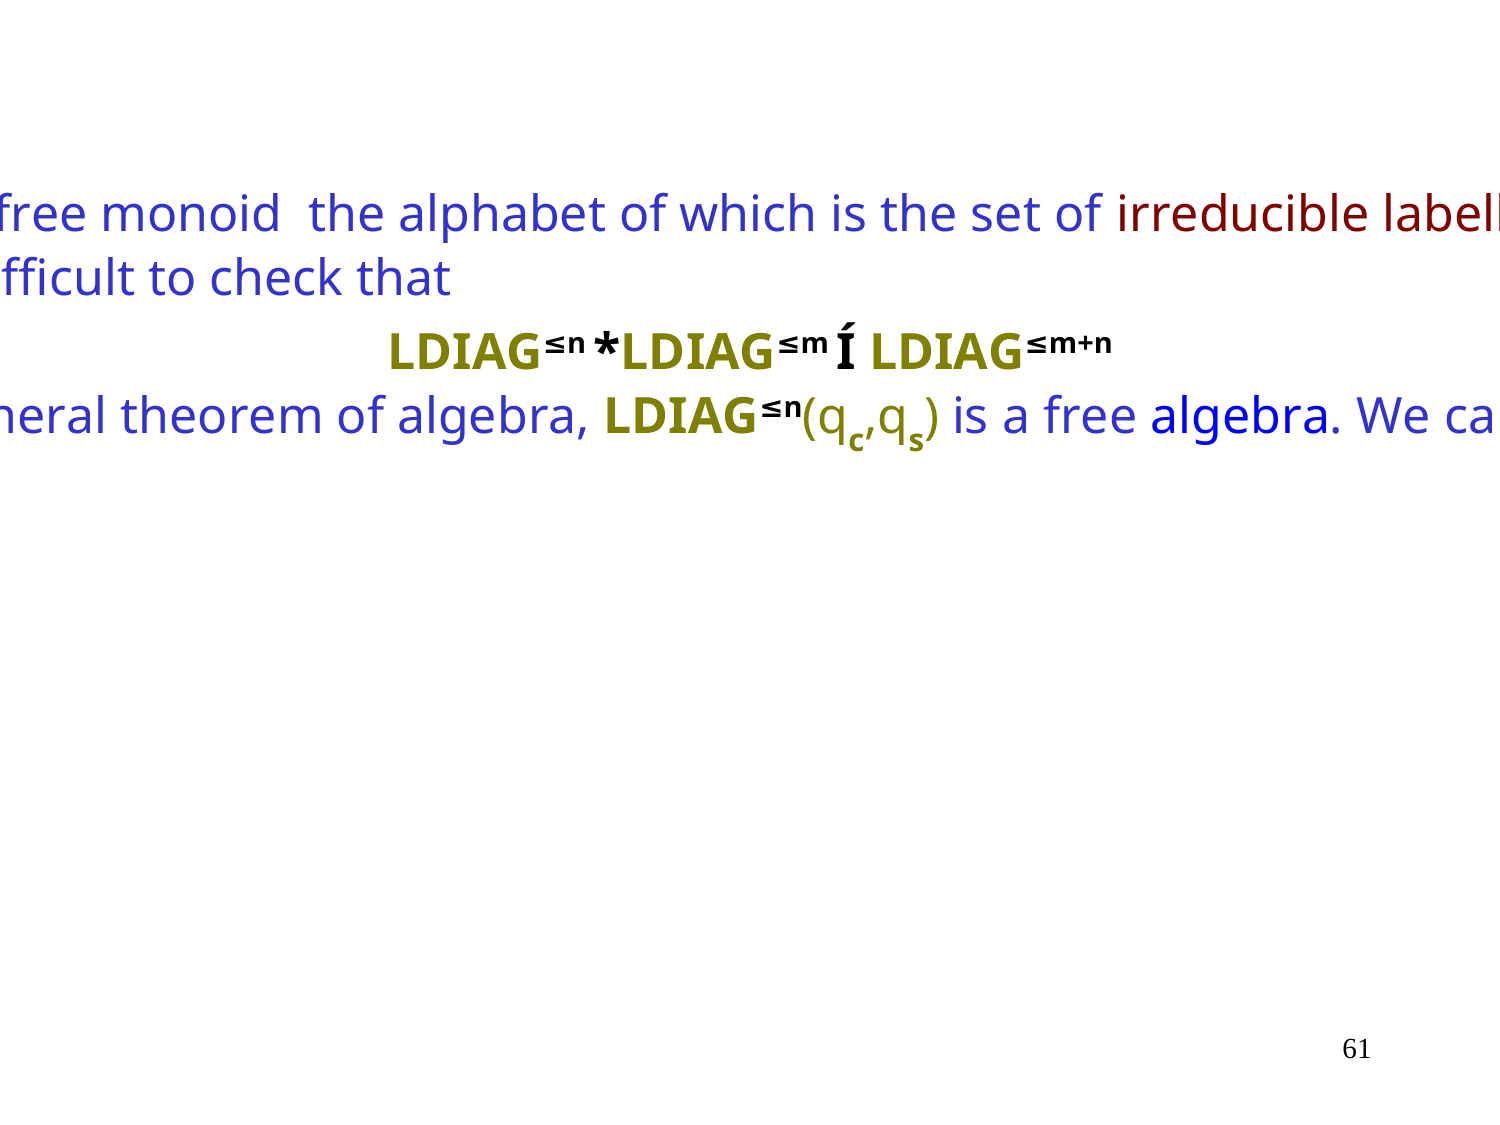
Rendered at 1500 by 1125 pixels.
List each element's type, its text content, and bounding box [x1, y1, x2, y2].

text_box The algebra structure is that of a free algebra. The diagrams (under concatenation) form a free monoid the alphabet of which is the set of irreducible labelled diagrams irr(ldiag). Let us denote ldiag≤n the set of diagrams that are concatenation of less than n irreducibles and LDIAG≤n(qc,qs)‏ the space linearly generated by them, it is not difficult to check that LDIAG≤n *LDIAG≤m Í LDIAG≤m+n and that the first term of the law (associated graded algebra) IS the concatenation. By a general theorem of algebra, LDIAG≤n(qc,qs) is a free algebra. We can then construct the third parameter qt. [0, 173, 1500, 466]
